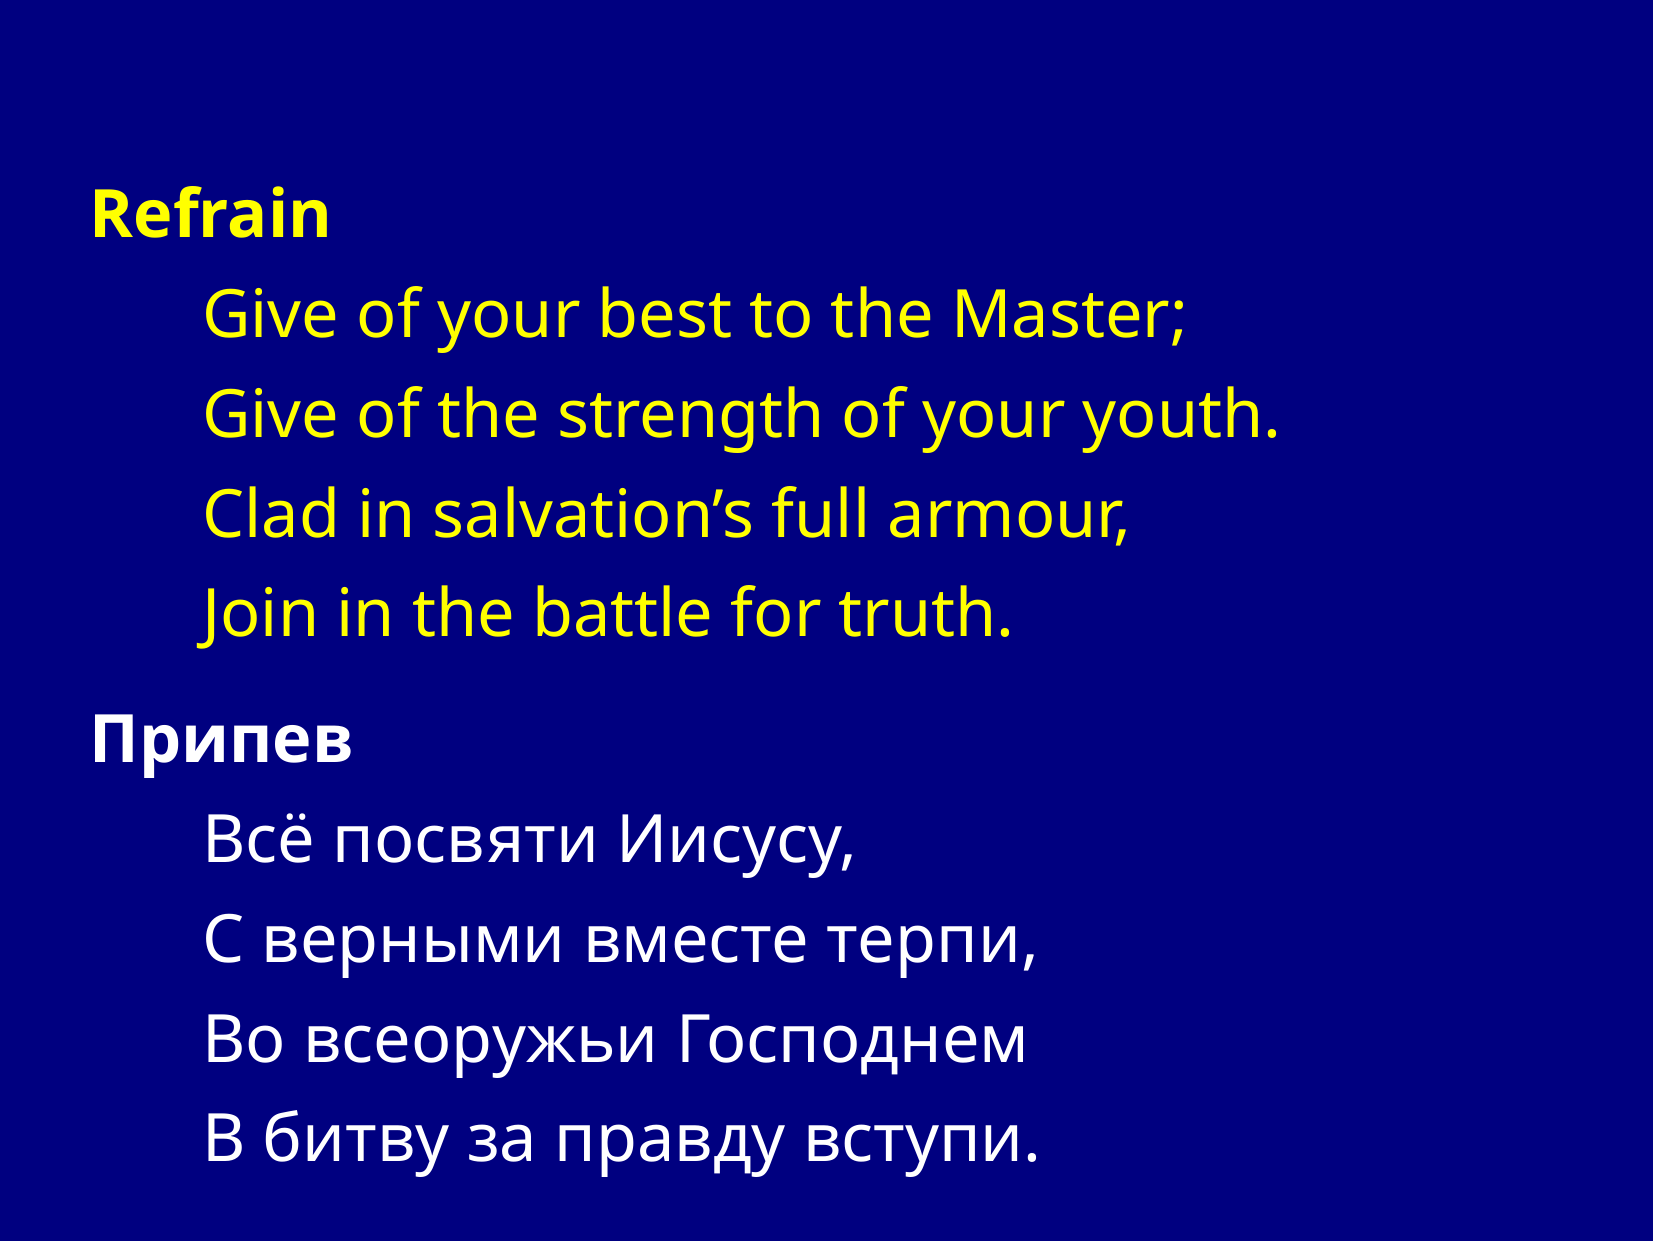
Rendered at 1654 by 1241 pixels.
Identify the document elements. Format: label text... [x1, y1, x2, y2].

text_box Refrain Give of your best to the Master; Give of the strength of your youth. Clad in salvation’s full armour, Join in the battle for truth. [75, 150, 1576, 638]
text_box Припев Всё посвяти Иисусу, С верными вместе терпи, Во всеоружьи Господнем В битву за правду вступи. [75, 675, 1576, 1163]
